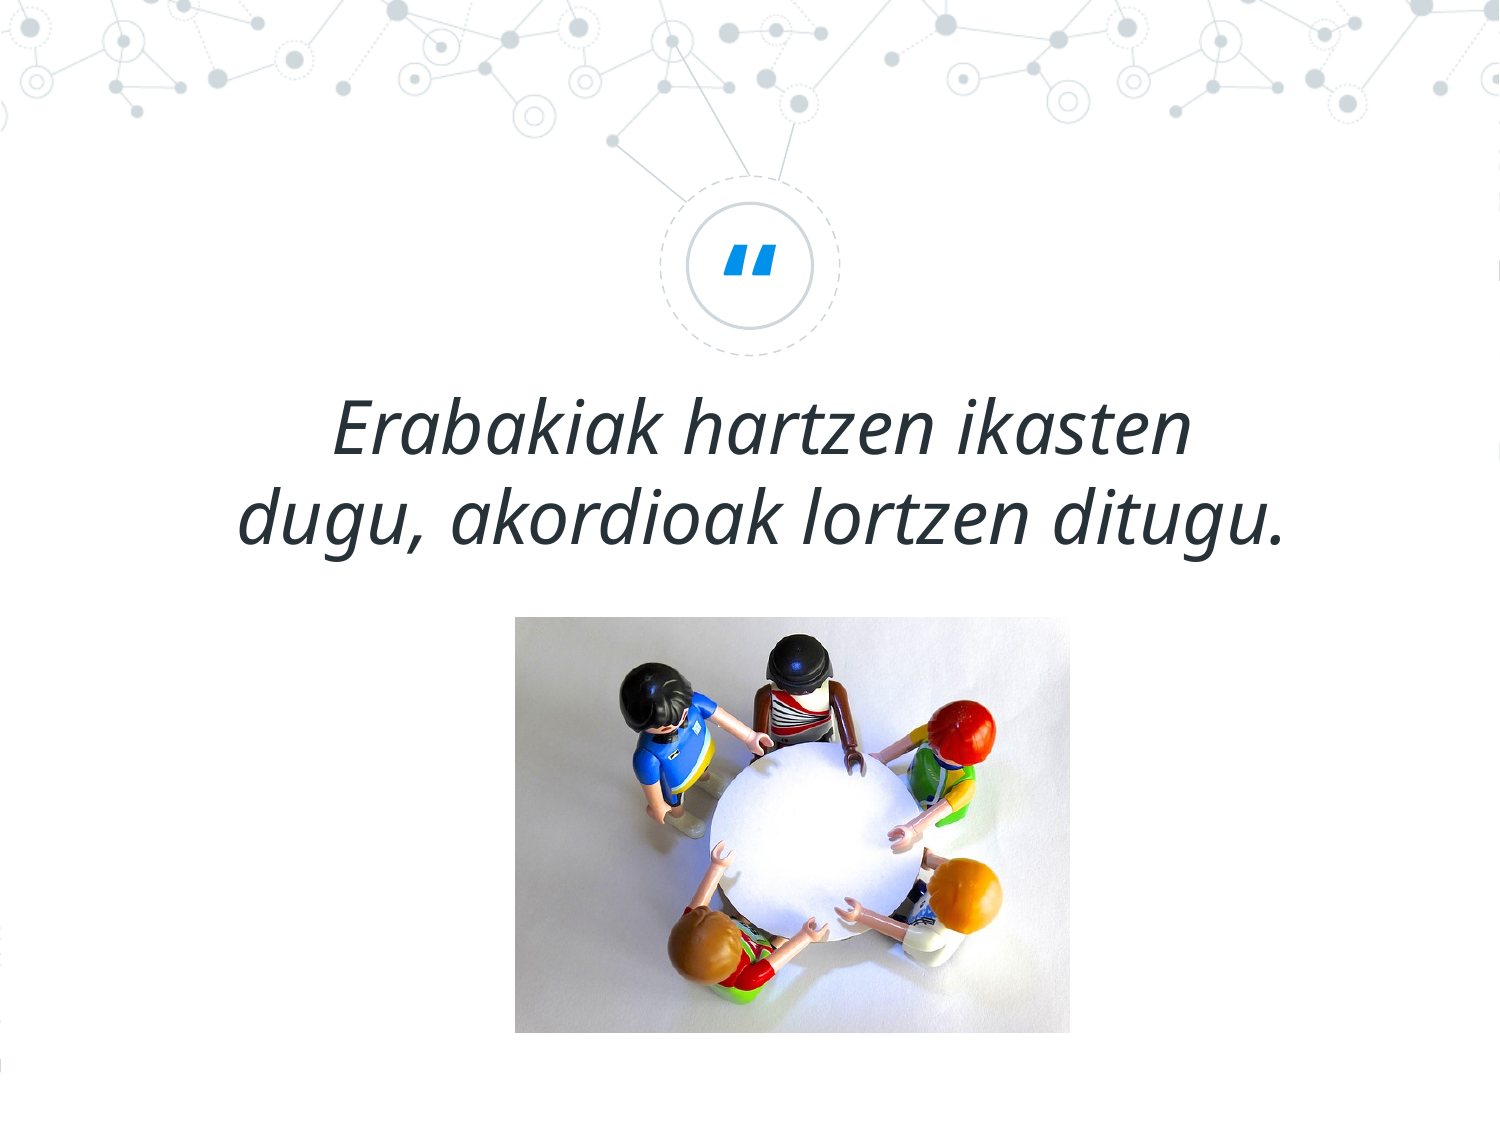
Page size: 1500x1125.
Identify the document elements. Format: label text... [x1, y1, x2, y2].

list Erabakiak hartzen ikasten dugu, akordioak lortzen ditugu. [212, 364, 1314, 571]
picture [0, 0, 1500, 1125]
